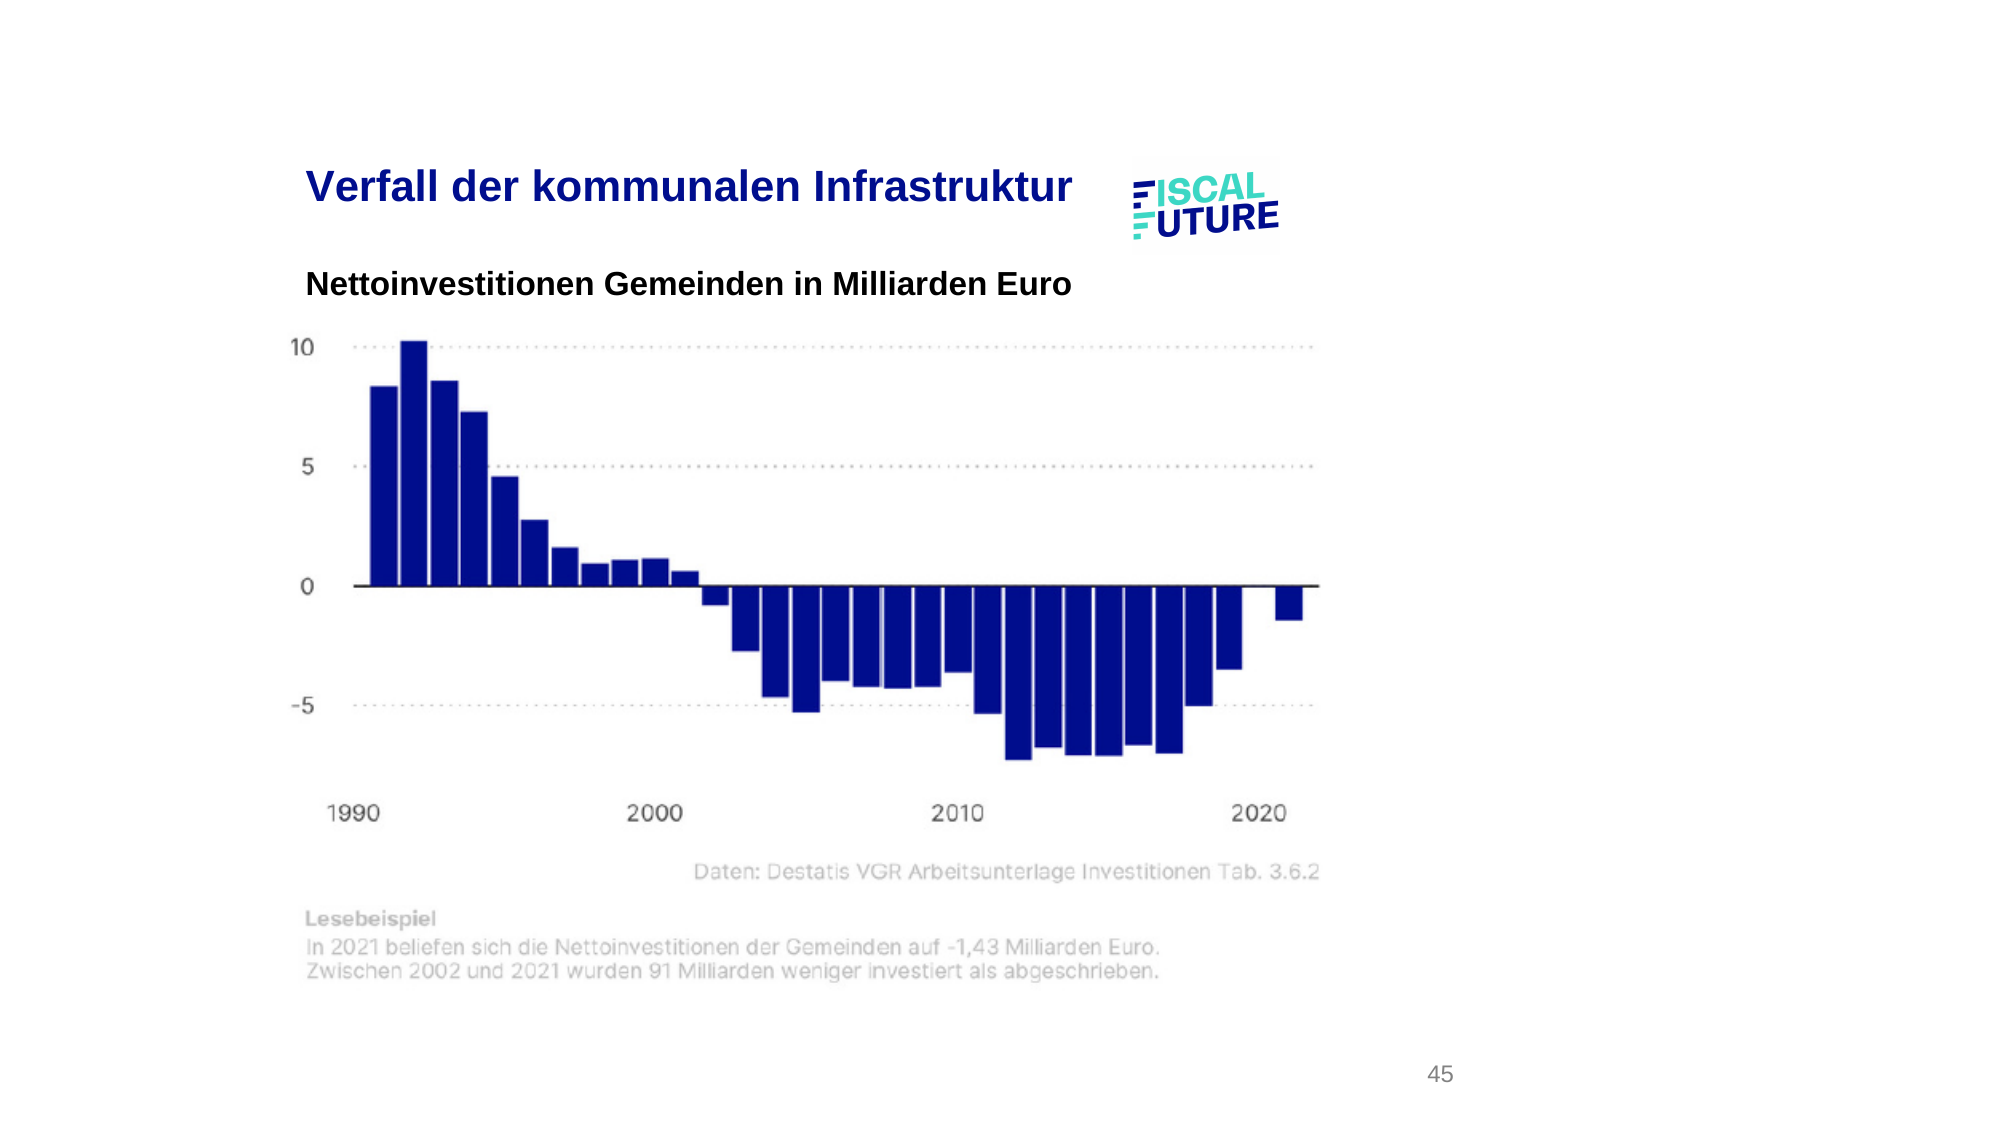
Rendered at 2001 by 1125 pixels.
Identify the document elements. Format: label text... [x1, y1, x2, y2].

text_box 45 [1412, 1042, 1863, 1103]
picture [1132, 156, 1280, 255]
text_box Verfall der kommunalen Infrastruktur Nettoinvestitionen Gemeinden in Milliarden Euro [290, 156, 1100, 376]
picture [274, 301, 1346, 1002]
